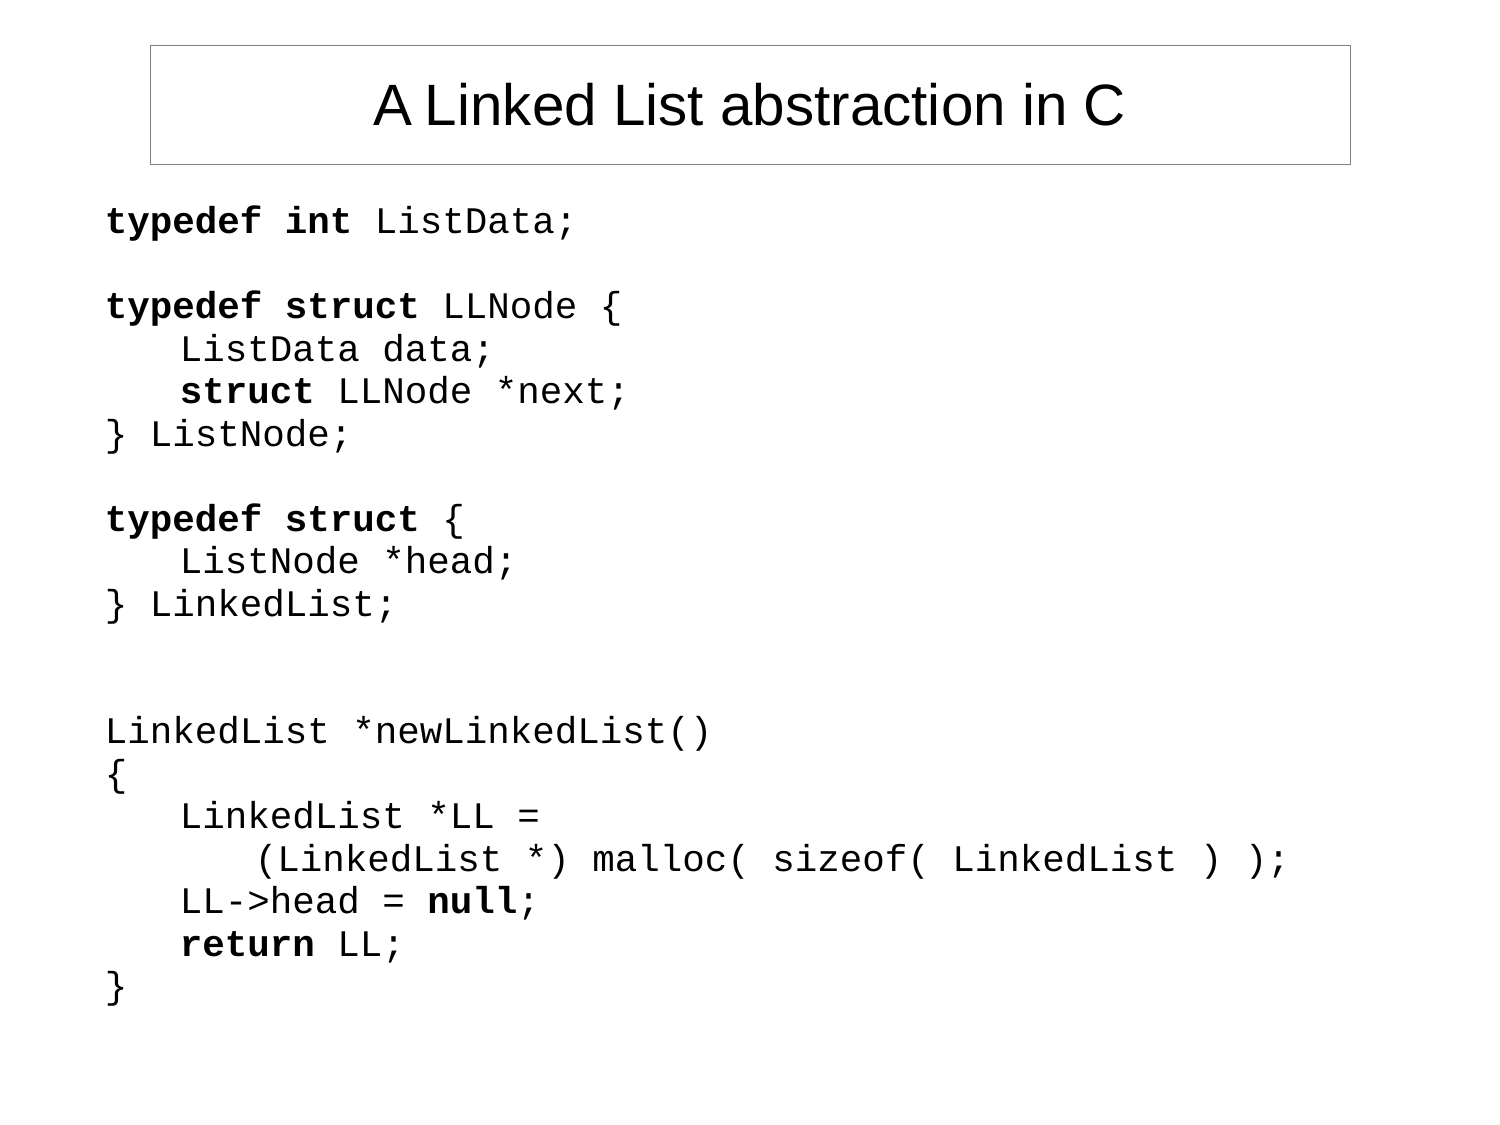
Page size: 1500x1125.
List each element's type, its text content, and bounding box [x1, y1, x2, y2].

text_box A Linked List abstraction in C [150, 45, 1351, 165]
text_box typedef int ListData; typedef struct LLNode { ListData data; struct LLNode *next; } ListNode; typedef struct { ListNode *head; } LinkedList; LinkedList *newLinkedList() { LinkedList *LL = (LinkedList *) malloc( sizeof( LinkedList ) ); LL->head = null; return LL; } [90, 195, 1441, 923]
